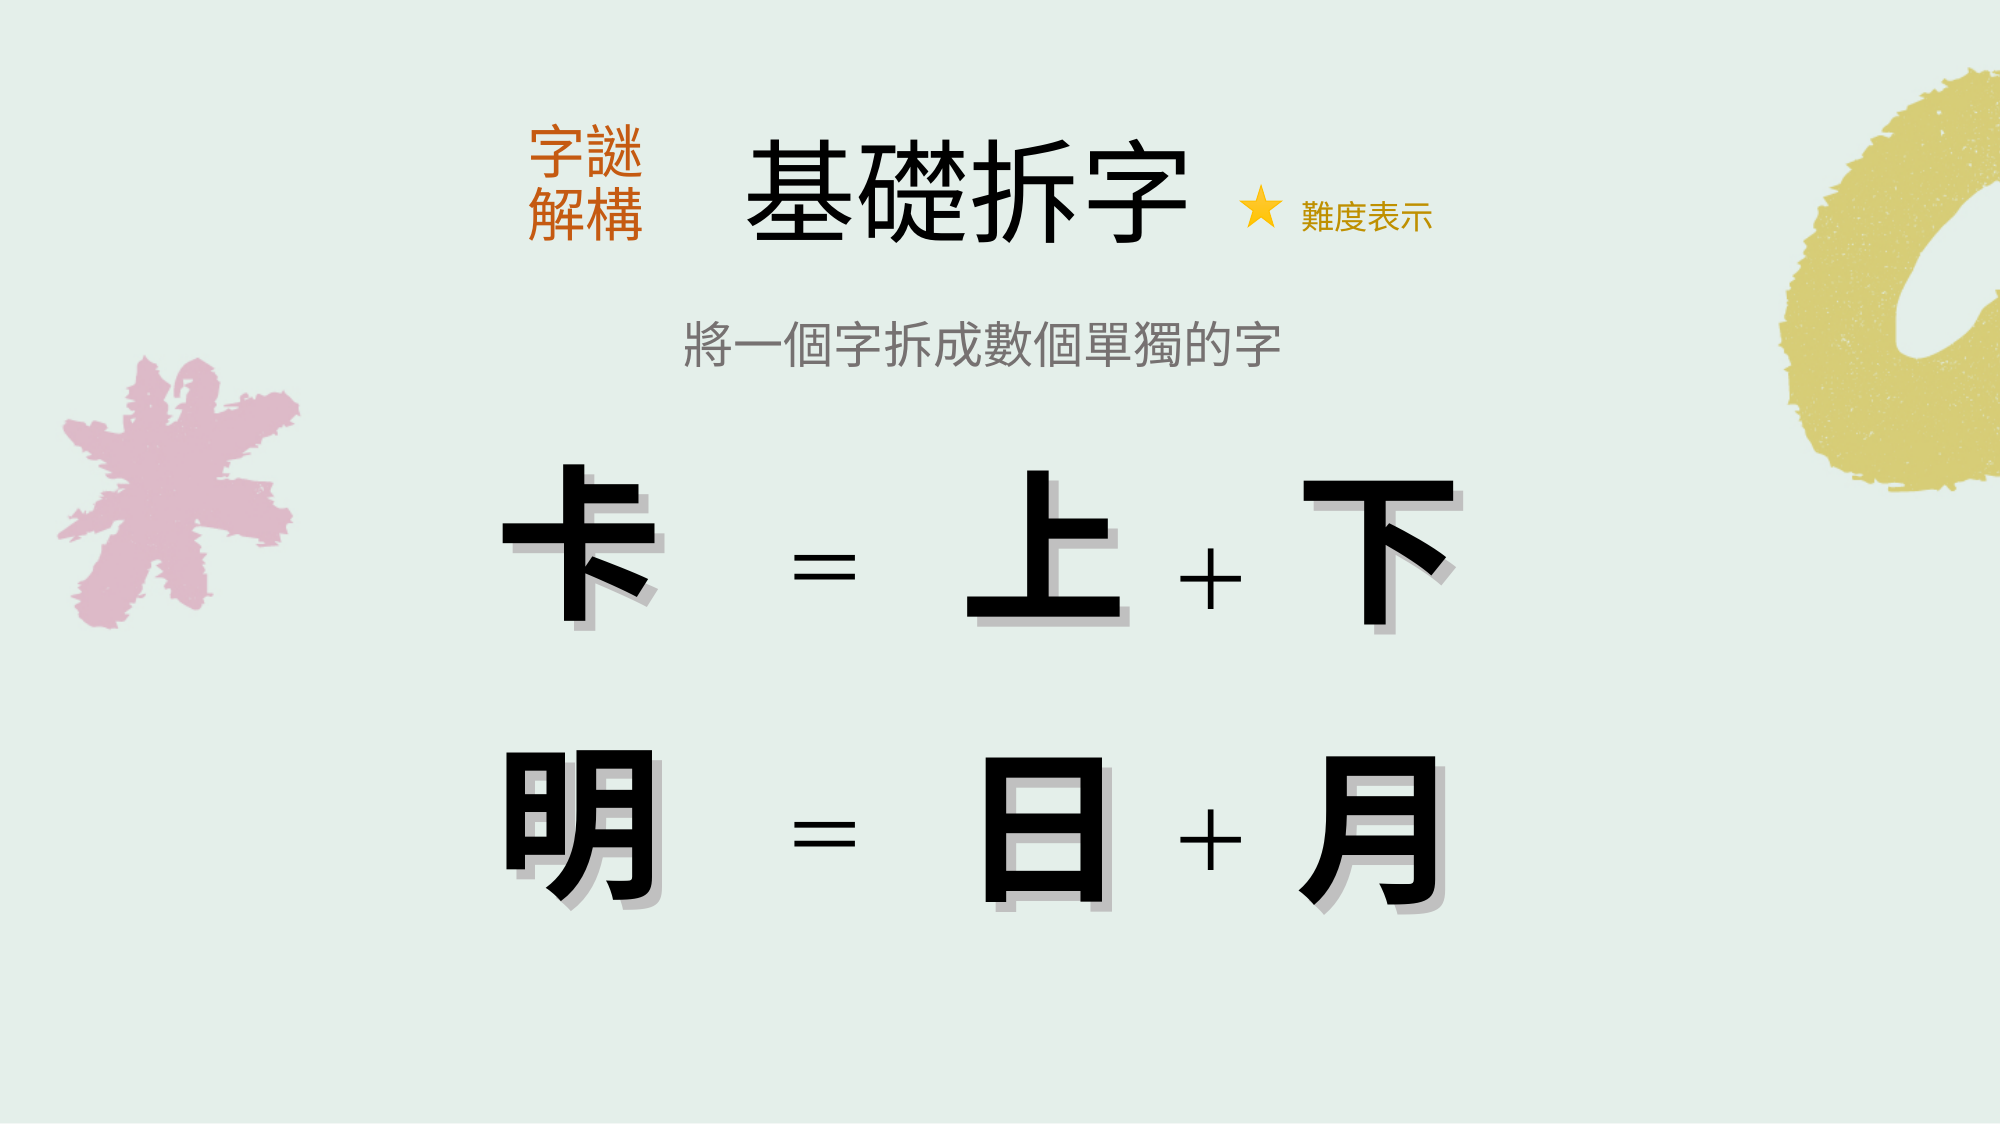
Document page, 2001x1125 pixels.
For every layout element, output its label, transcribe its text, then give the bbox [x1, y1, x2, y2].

text_box 上 [910, 458, 1178, 705]
text_box 難度表示 [1258, 191, 1477, 246]
text_box 卡 [445, 455, 713, 701]
text_box 日 [910, 738, 1178, 963]
text_box ＝ [740, 776, 910, 891]
text_box ＋ [1126, 520, 1296, 635]
text_box [1241, 195, 1258, 227]
text_box 明 [445, 734, 713, 959]
text_box 下 [1244, 459, 1513, 705]
text_box 基礎拆字 [697, 115, 1241, 265]
picture [0, 0, 2000, 1125]
text_box 將一個字拆成數個單獨的字 [656, 306, 1310, 381]
text_box ＋ [1126, 781, 1296, 896]
text_box 月 [1244, 738, 1513, 964]
text_box ＝ [740, 509, 910, 624]
title 字謎 解構 [473, 98, 698, 274]
